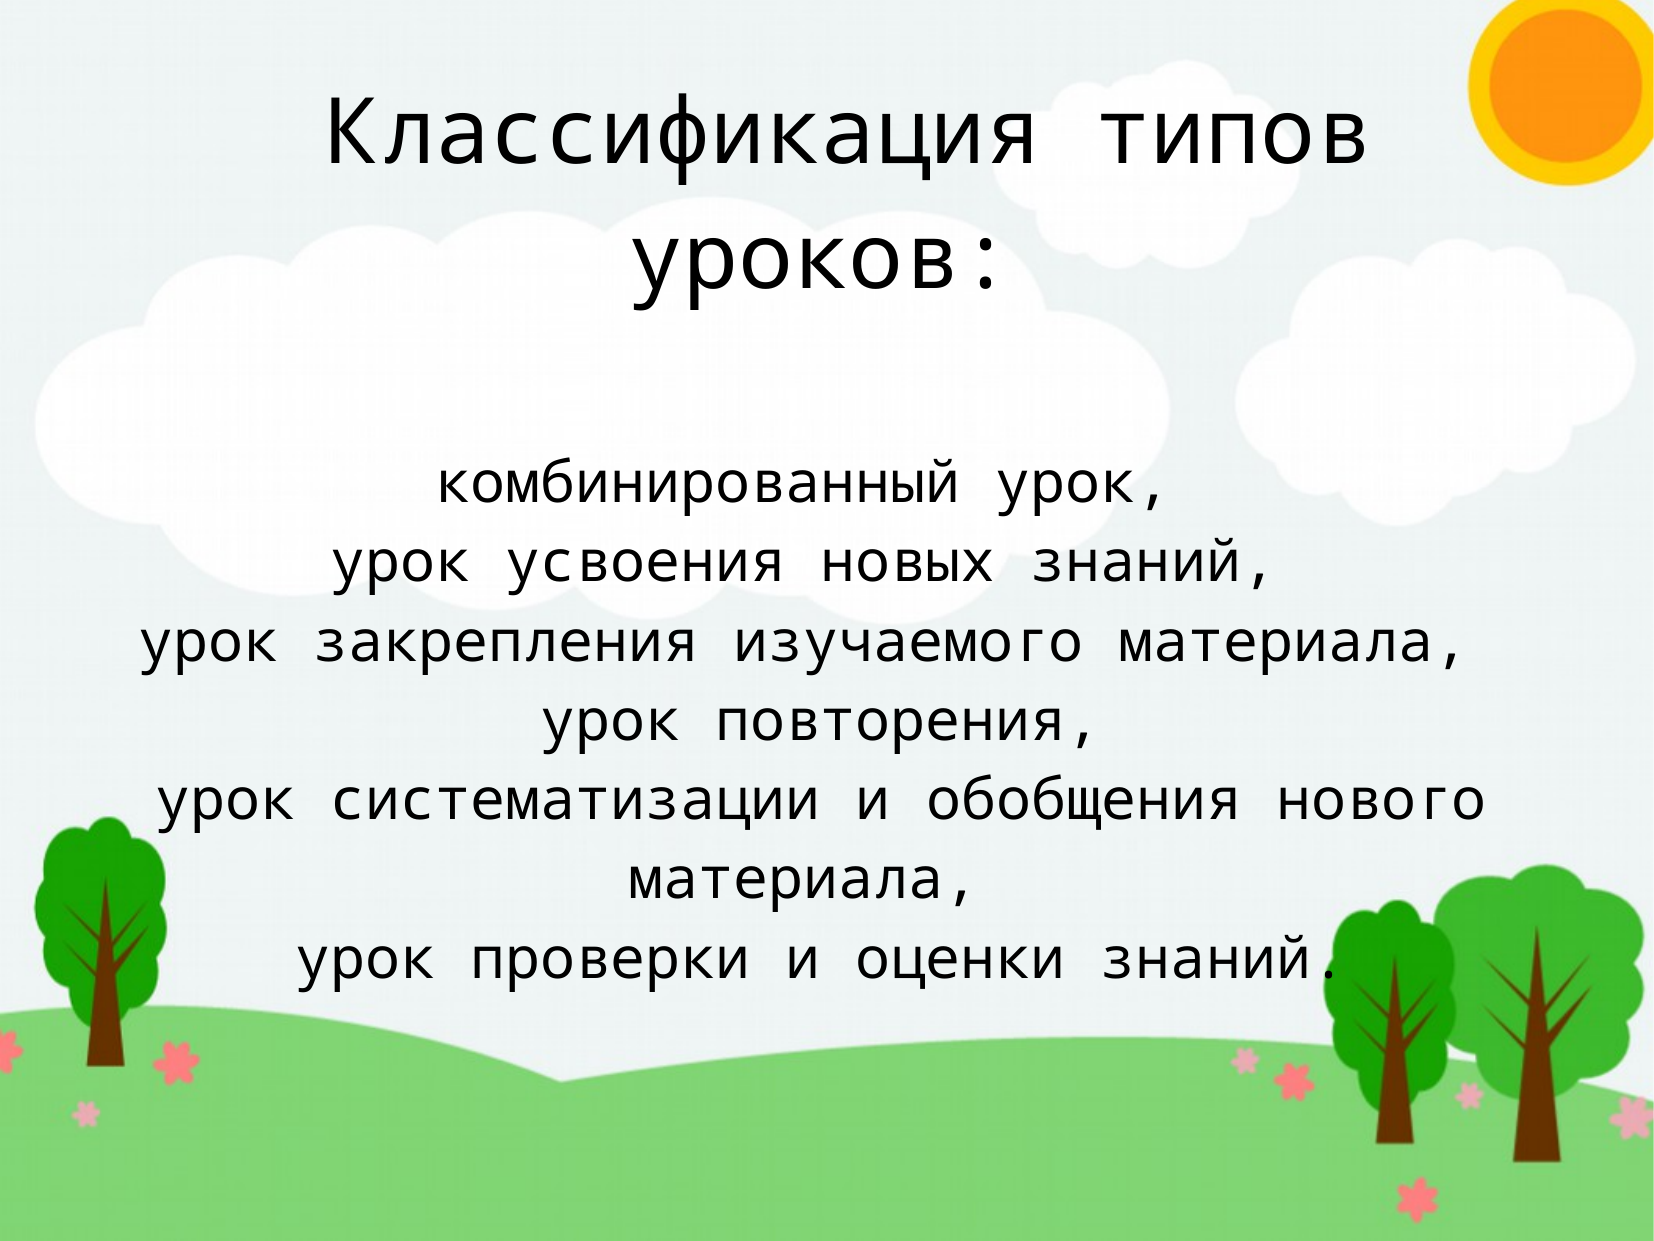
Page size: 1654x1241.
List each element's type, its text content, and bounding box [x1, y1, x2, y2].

picture [0, 0, 1654, 1241]
title Классификация типов уроков: комбинированный урок, урок усвоения новых знаний, урок закрепления изучаемого материала, урок повторения, урок систематизации и обобщения нового материала, урок проверки и оценки знаний. [88, 147, 1554, 913]
